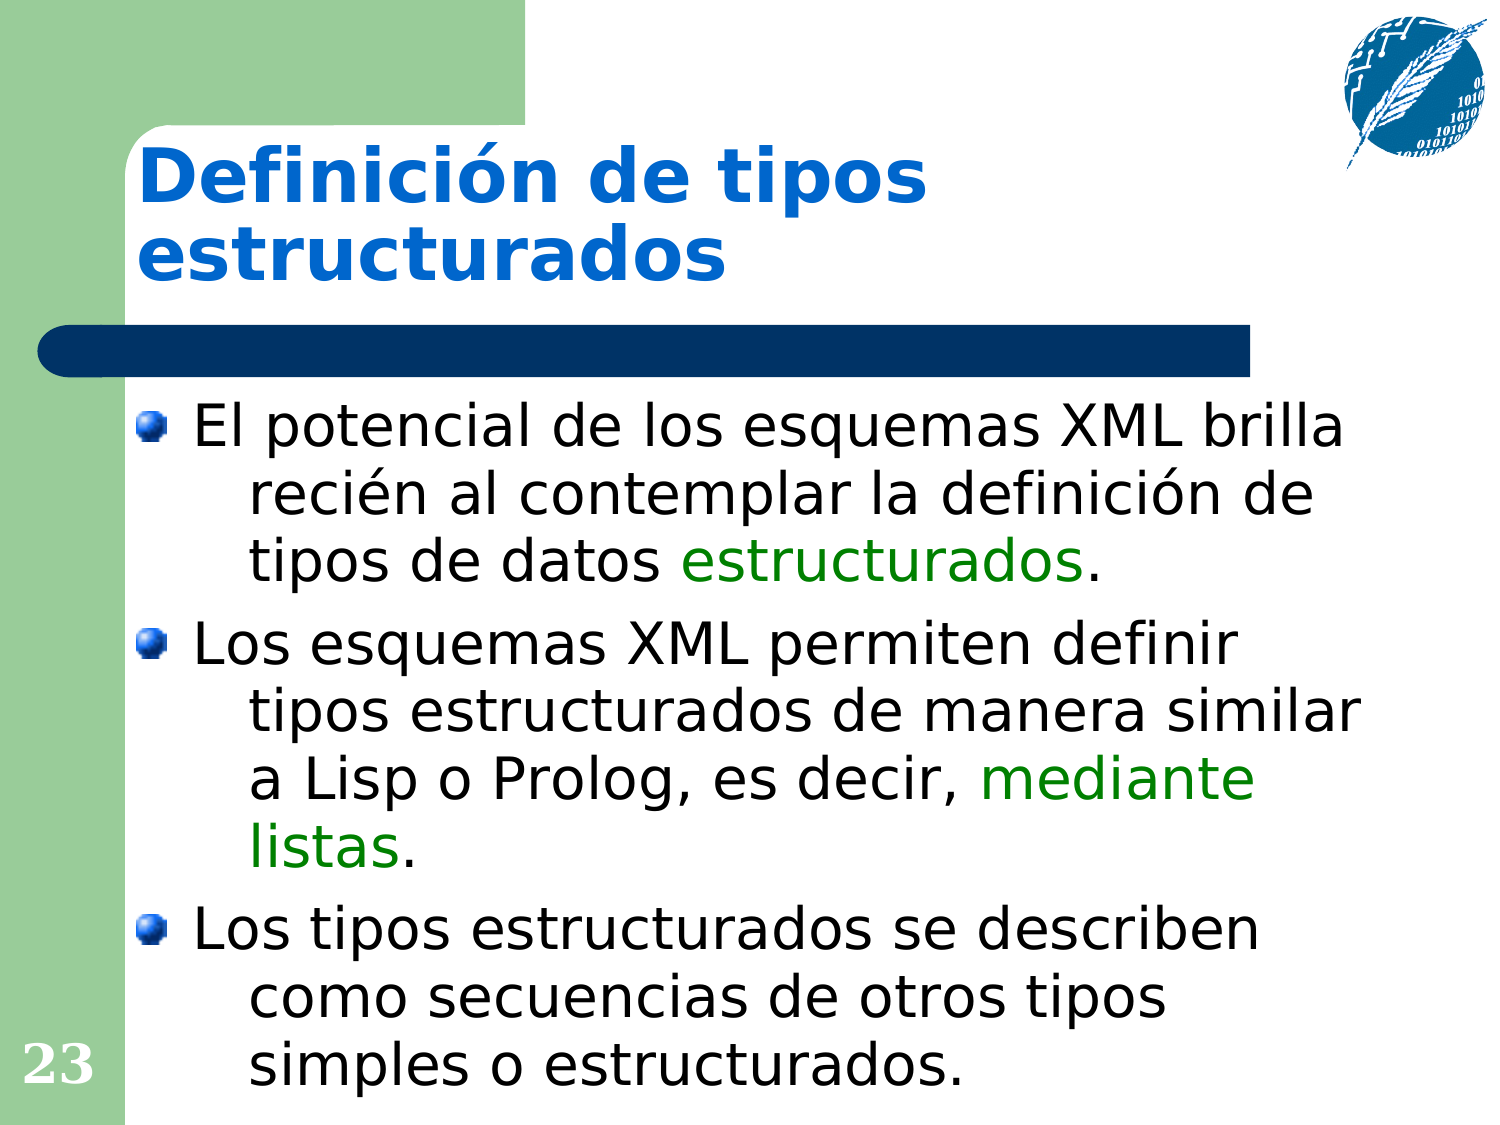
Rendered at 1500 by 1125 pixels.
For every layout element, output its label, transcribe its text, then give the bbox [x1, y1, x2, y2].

picture [1341, 15, 1487, 172]
picture [1416, 140, 1425, 149]
title Definición de tipos estructurados [135, 135, 1413, 301]
picture [1427, 138, 1431, 148]
picture [1433, 139, 1440, 147]
picture [1436, 127, 1450, 136]
list El potencial de los esquemas XML brilla recién al contemplar la definición de tipos de datos estructurados. Los esquemas XML permiten definir tipos estructurados de manera similar a Lisp o Prolog, es decir, mediante listas. Los tipos estructurados se describen como secuencias de otros tipos simples o estructurados. [136, 392, 1399, 1111]
